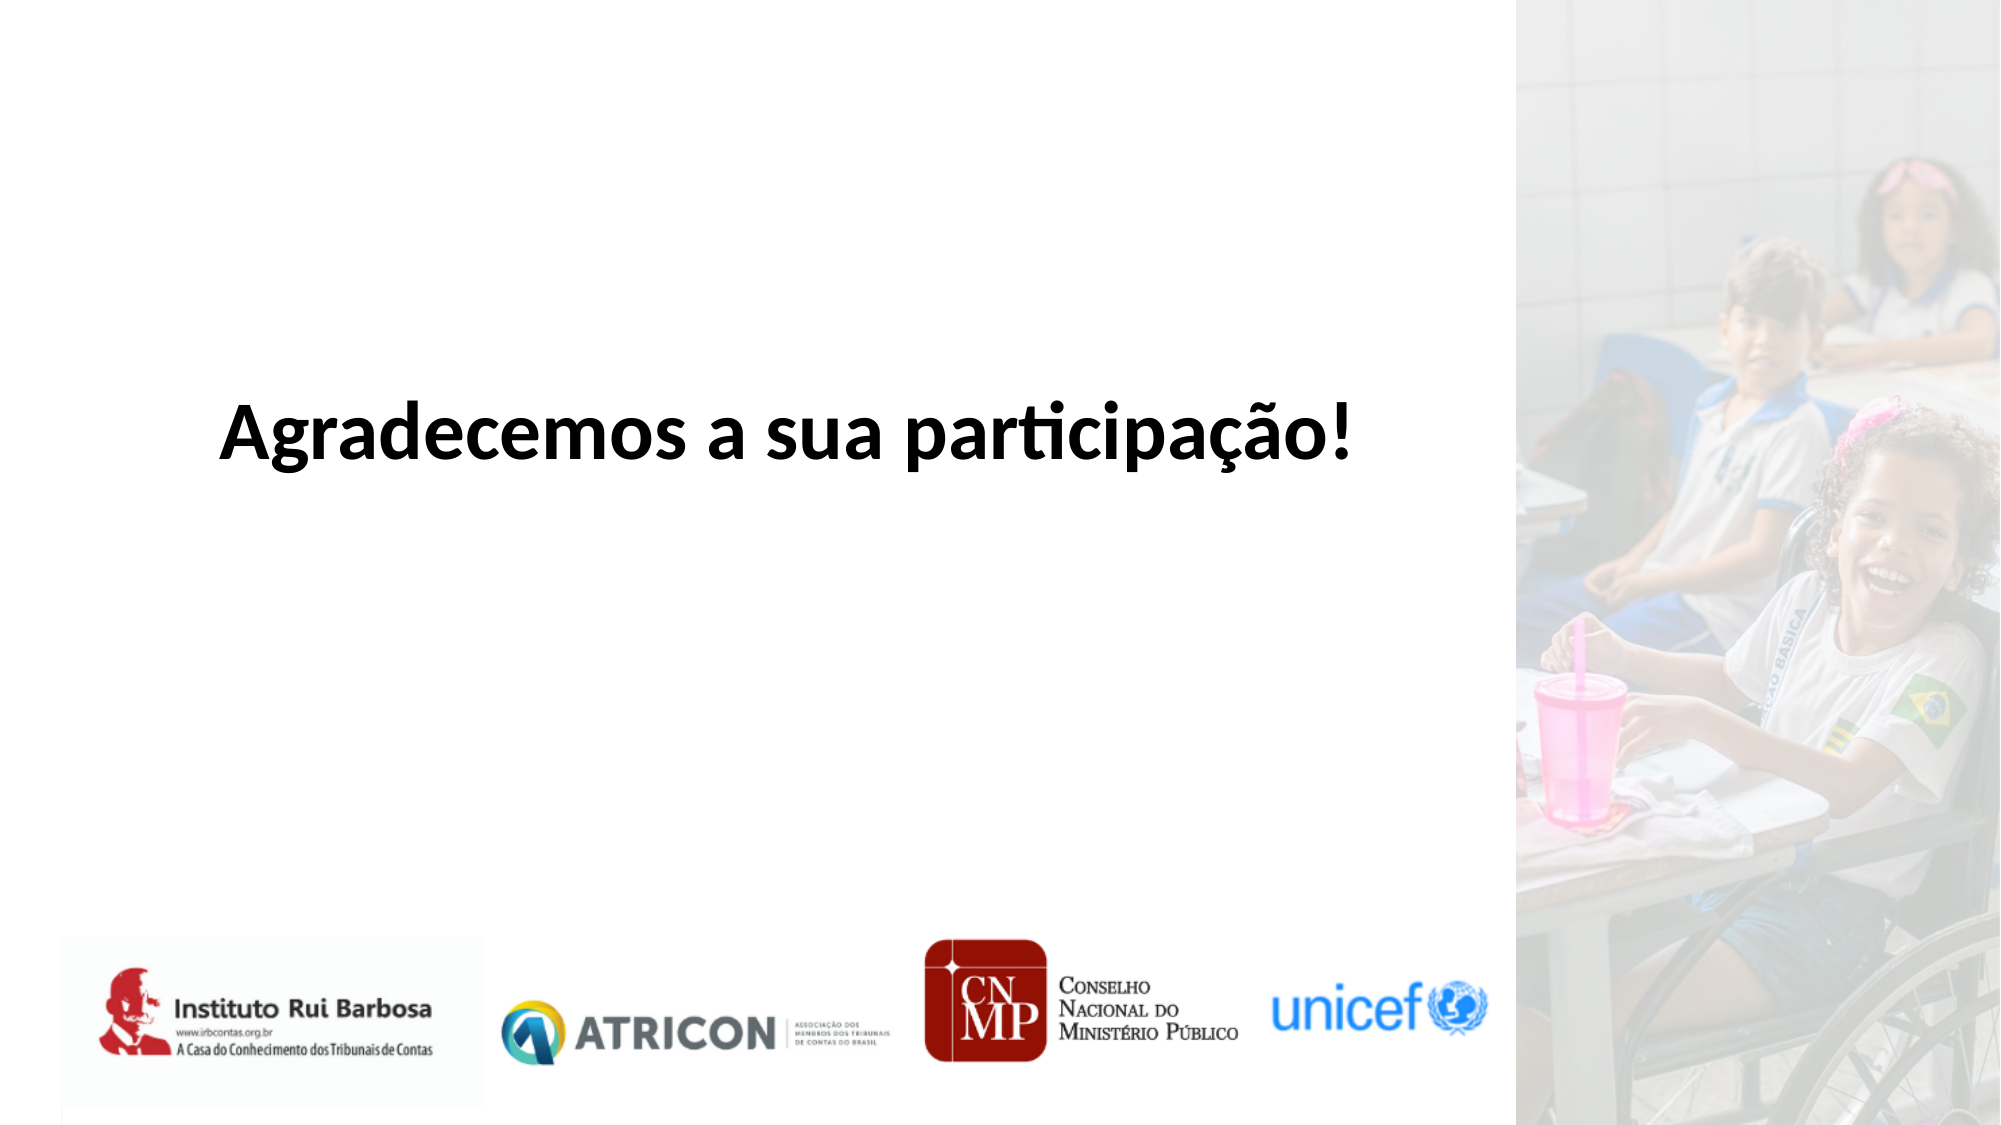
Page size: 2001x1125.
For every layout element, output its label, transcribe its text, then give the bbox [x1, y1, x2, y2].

text_box Agradecemos a sua participação! [205, 369, 1462, 486]
picture [61, 0, 2000, 1125]
